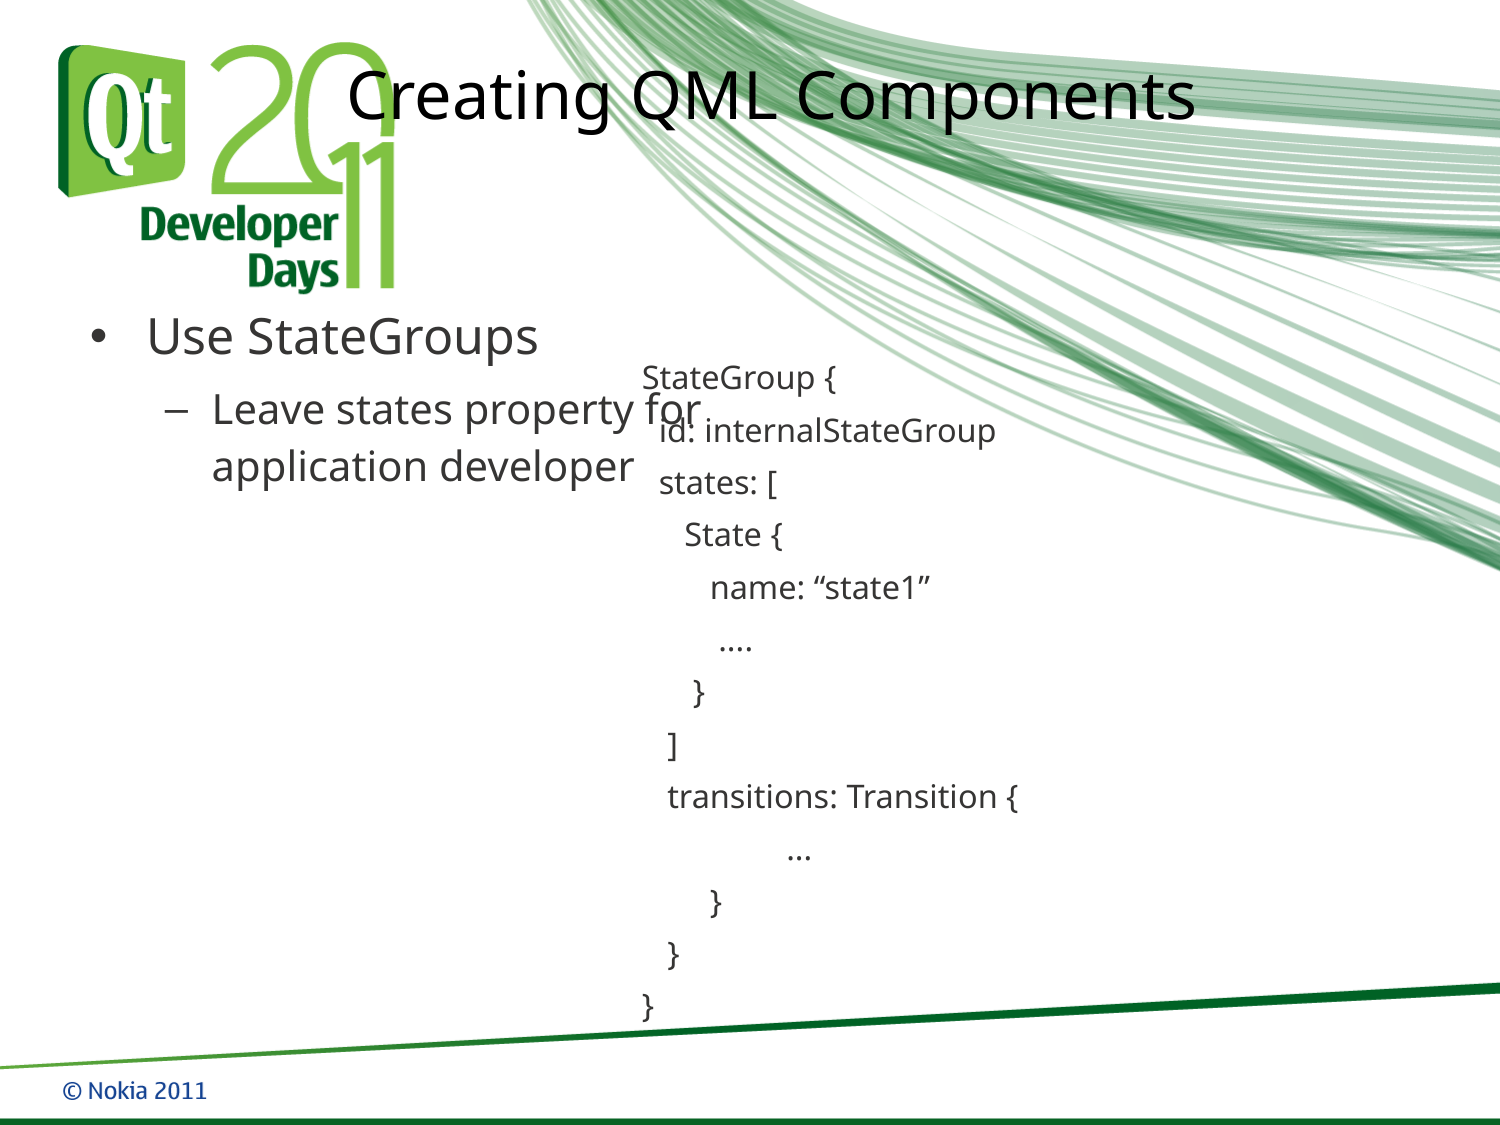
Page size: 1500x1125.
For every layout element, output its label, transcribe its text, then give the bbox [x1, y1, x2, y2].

list Use StateGroups Leave states property for application developer [75, 212, 734, 955]
list StateGroup { id: internalStateGroup states: [ State { name: “state1” .... } ] transitions: Transition { ... } } } [590, 295, 1388, 1038]
picture [0, 0, 1500, 1125]
title Creating QML Components [262, 0, 1300, 196]
